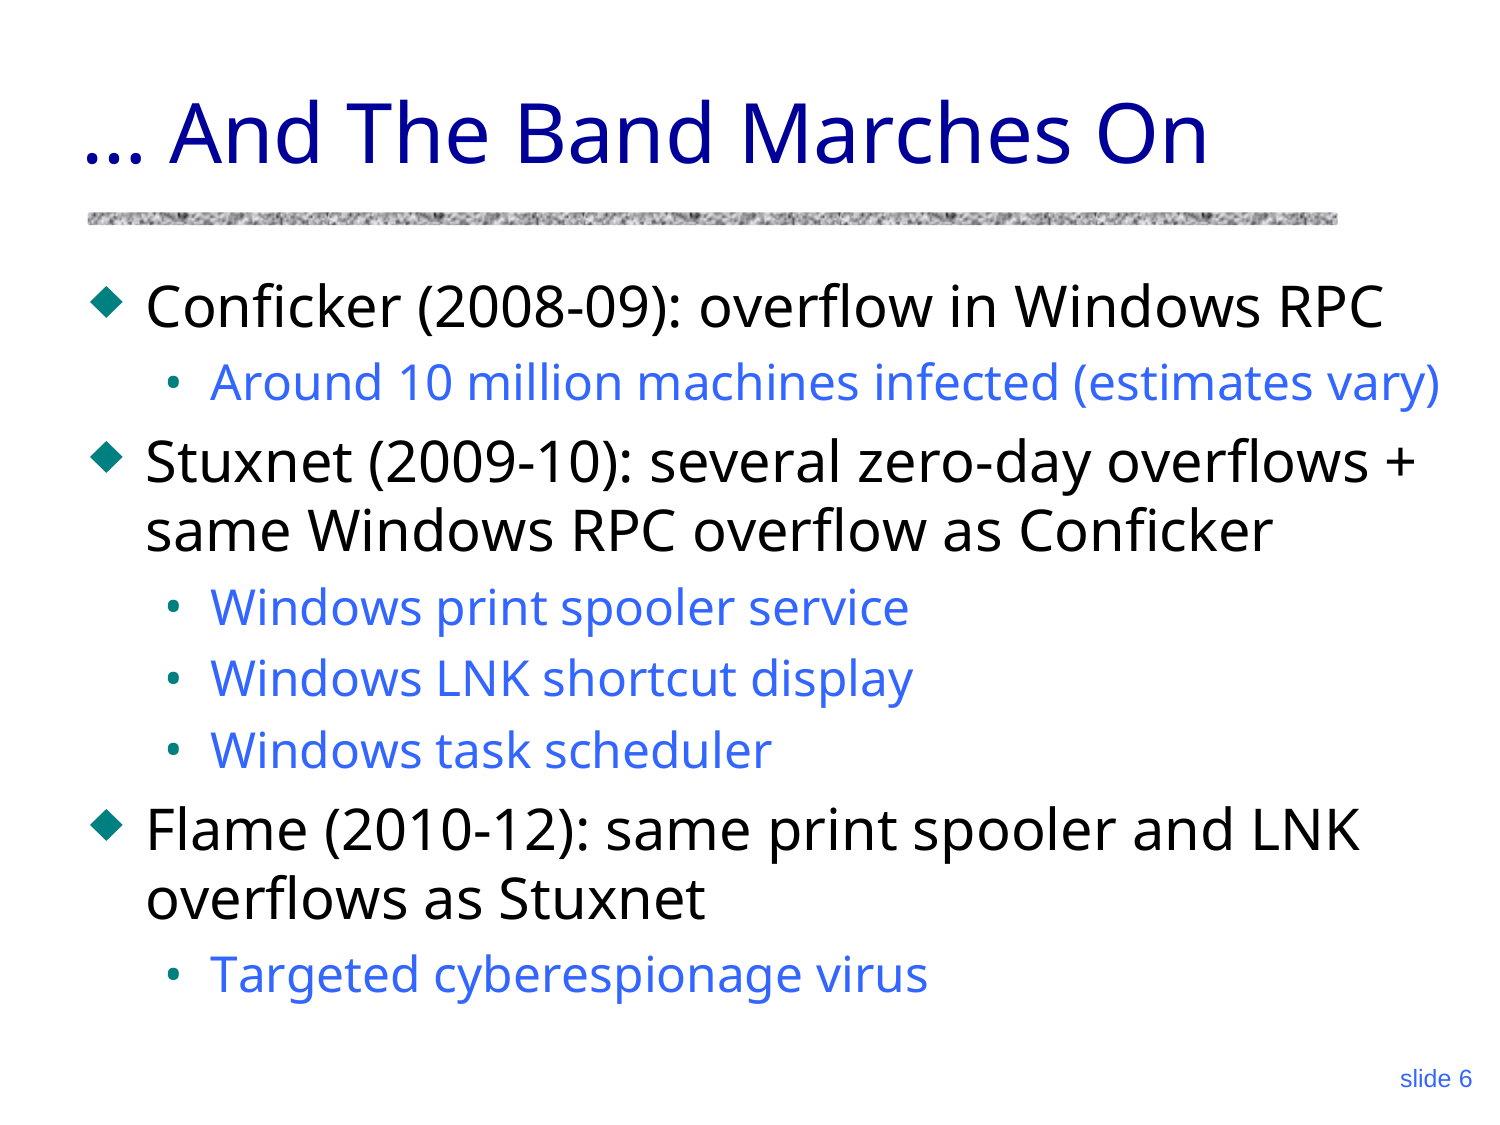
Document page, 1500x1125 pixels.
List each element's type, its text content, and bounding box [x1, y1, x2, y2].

list Conficker (2008-09): overflow in Windows RPC Around 10 million machines infected (estimates vary) Stuxnet (2009-10): several zero-day overflows + same Windows RPC overflow as Conficker Windows print spooler service Windows LNK shortcut display Windows task scheduler Flame (2010-12): same print spooler and LNK overflows as Stuxnet Targeted cyberespionage virus [74, 262, 1463, 1063]
text_box slide <number> [1174, 1025, 1488, 1101]
title … And The Band Marches On [66, 37, 1342, 188]
picture [87, 212, 1338, 226]
